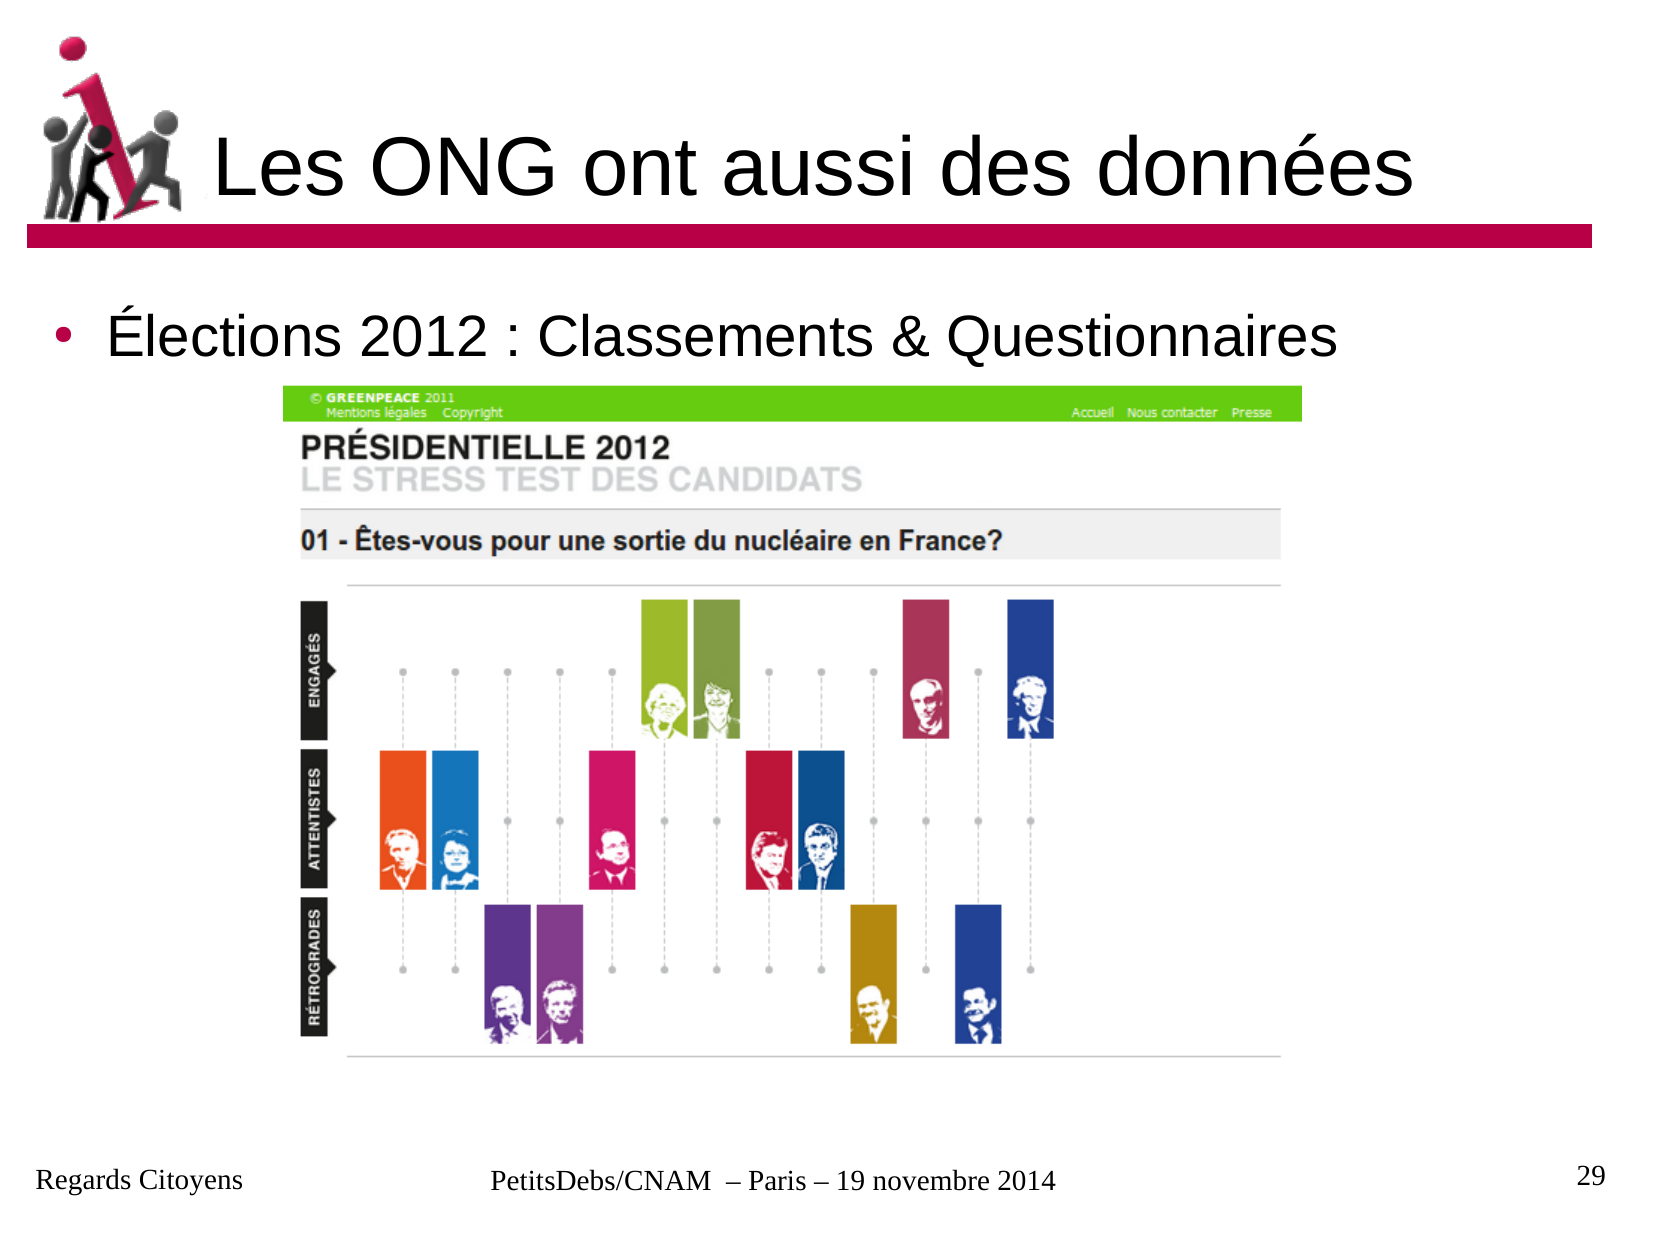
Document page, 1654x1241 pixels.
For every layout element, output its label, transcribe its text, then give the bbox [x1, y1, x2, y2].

title Les ONG ont aussi des données [212, 70, 1601, 264]
list Élections 2012 : Classements & Questionnaires [35, 303, 1565, 1123]
picture [27, 31, 208, 224]
picture [283, 383, 1302, 1065]
